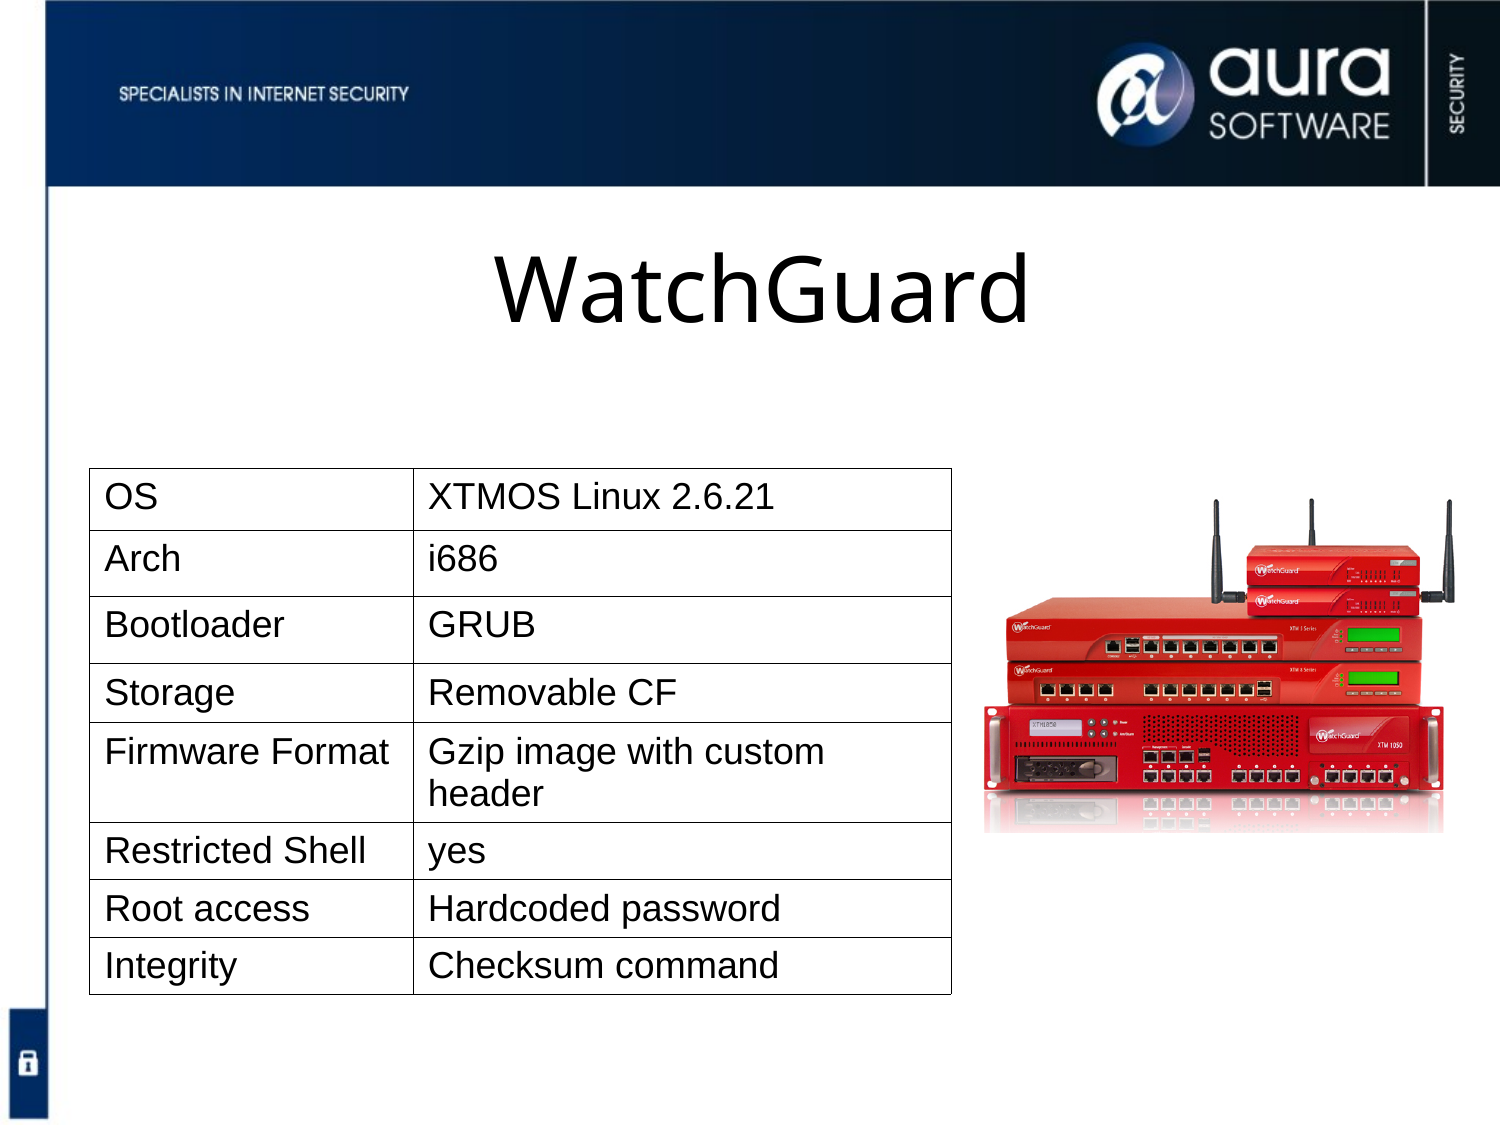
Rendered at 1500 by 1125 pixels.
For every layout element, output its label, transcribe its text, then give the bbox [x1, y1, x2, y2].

table_cell Hardcoded password [414, 880, 951, 937]
table_cell Gzip image with custom header [414, 723, 951, 822]
table_cell yes [414, 823, 951, 879]
table_cell Integrity [90, 938, 413, 994]
table_cell i686 [414, 531, 951, 596]
title WatchGuard [88, 206, 1439, 369]
table_cell Firmware Format [90, 723, 413, 822]
table_cell GRUB [414, 597, 951, 663]
table_cell Bootloader [90, 597, 413, 663]
table_cell Restricted Shell [90, 823, 413, 879]
table_cell Removable CF [414, 664, 951, 722]
picture [0, 0, 1500, 1125]
table_cell Storage [90, 664, 413, 722]
table_header OS [90, 469, 413, 530]
table_header XTMOS Linux 2.6.21 [414, 469, 951, 530]
table_cell Root access [90, 880, 413, 937]
table_cell Checksum command [414, 938, 951, 994]
table_cell Arch [90, 531, 413, 596]
